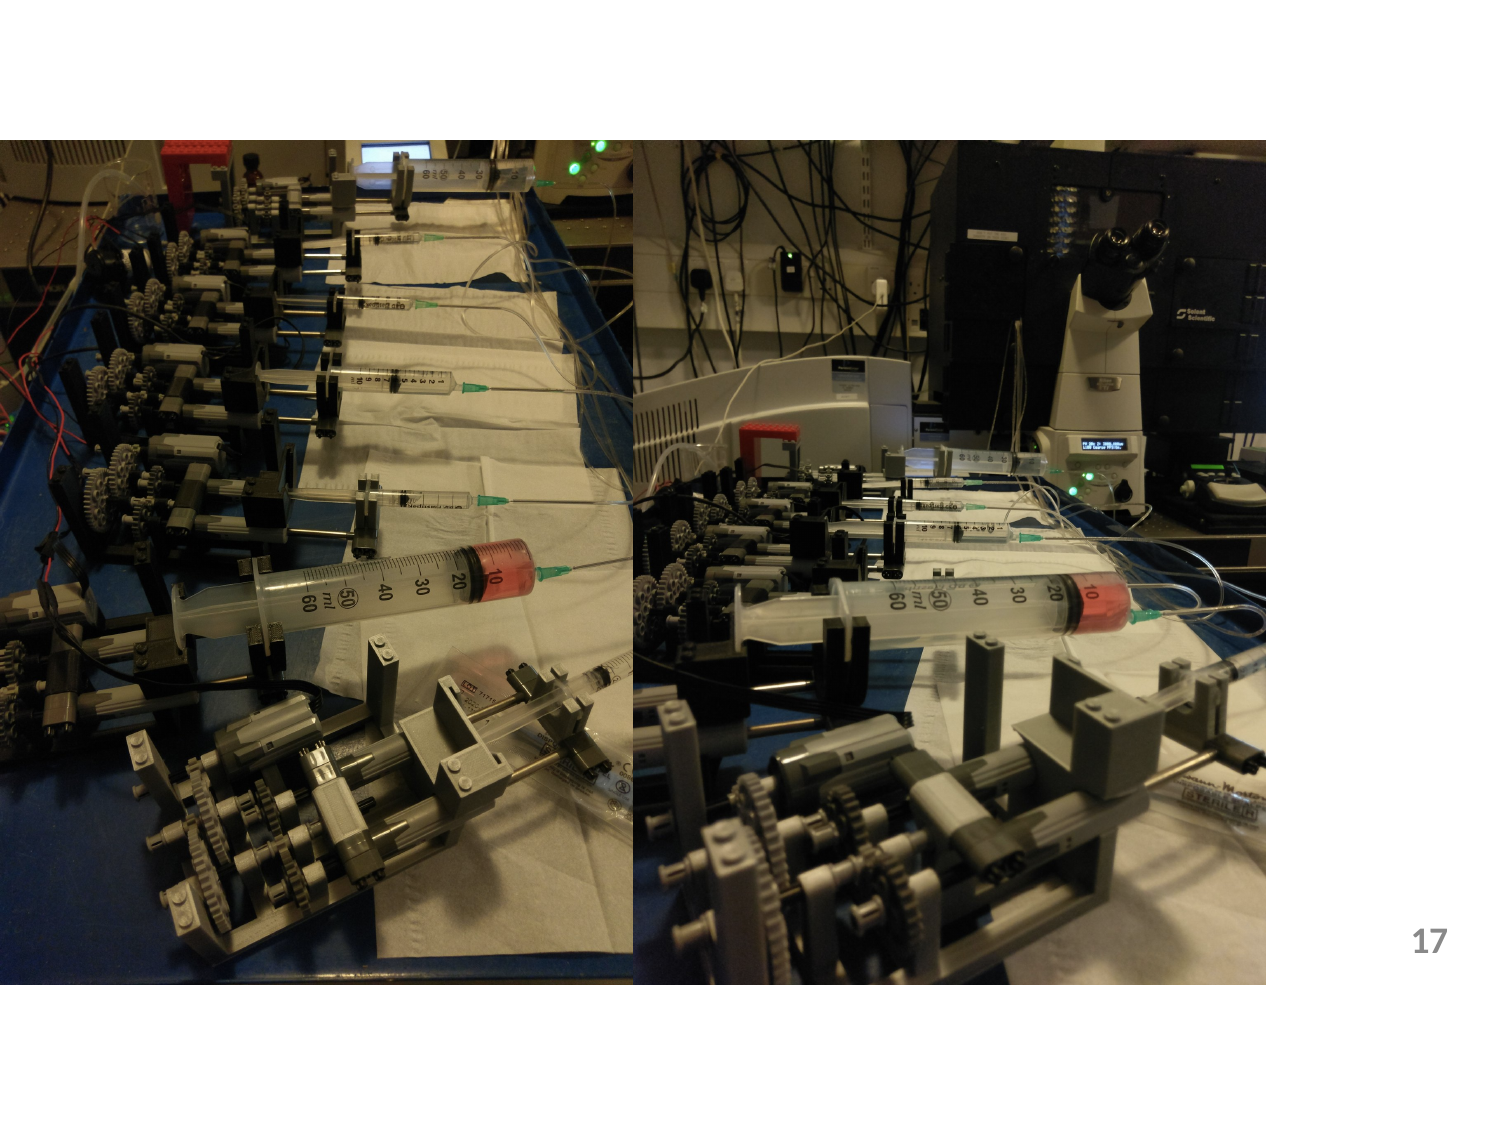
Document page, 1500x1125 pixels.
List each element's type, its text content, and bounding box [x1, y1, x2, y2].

picture [0, 140, 1266, 985]
text_box 17 [1409, 914, 1451, 962]
